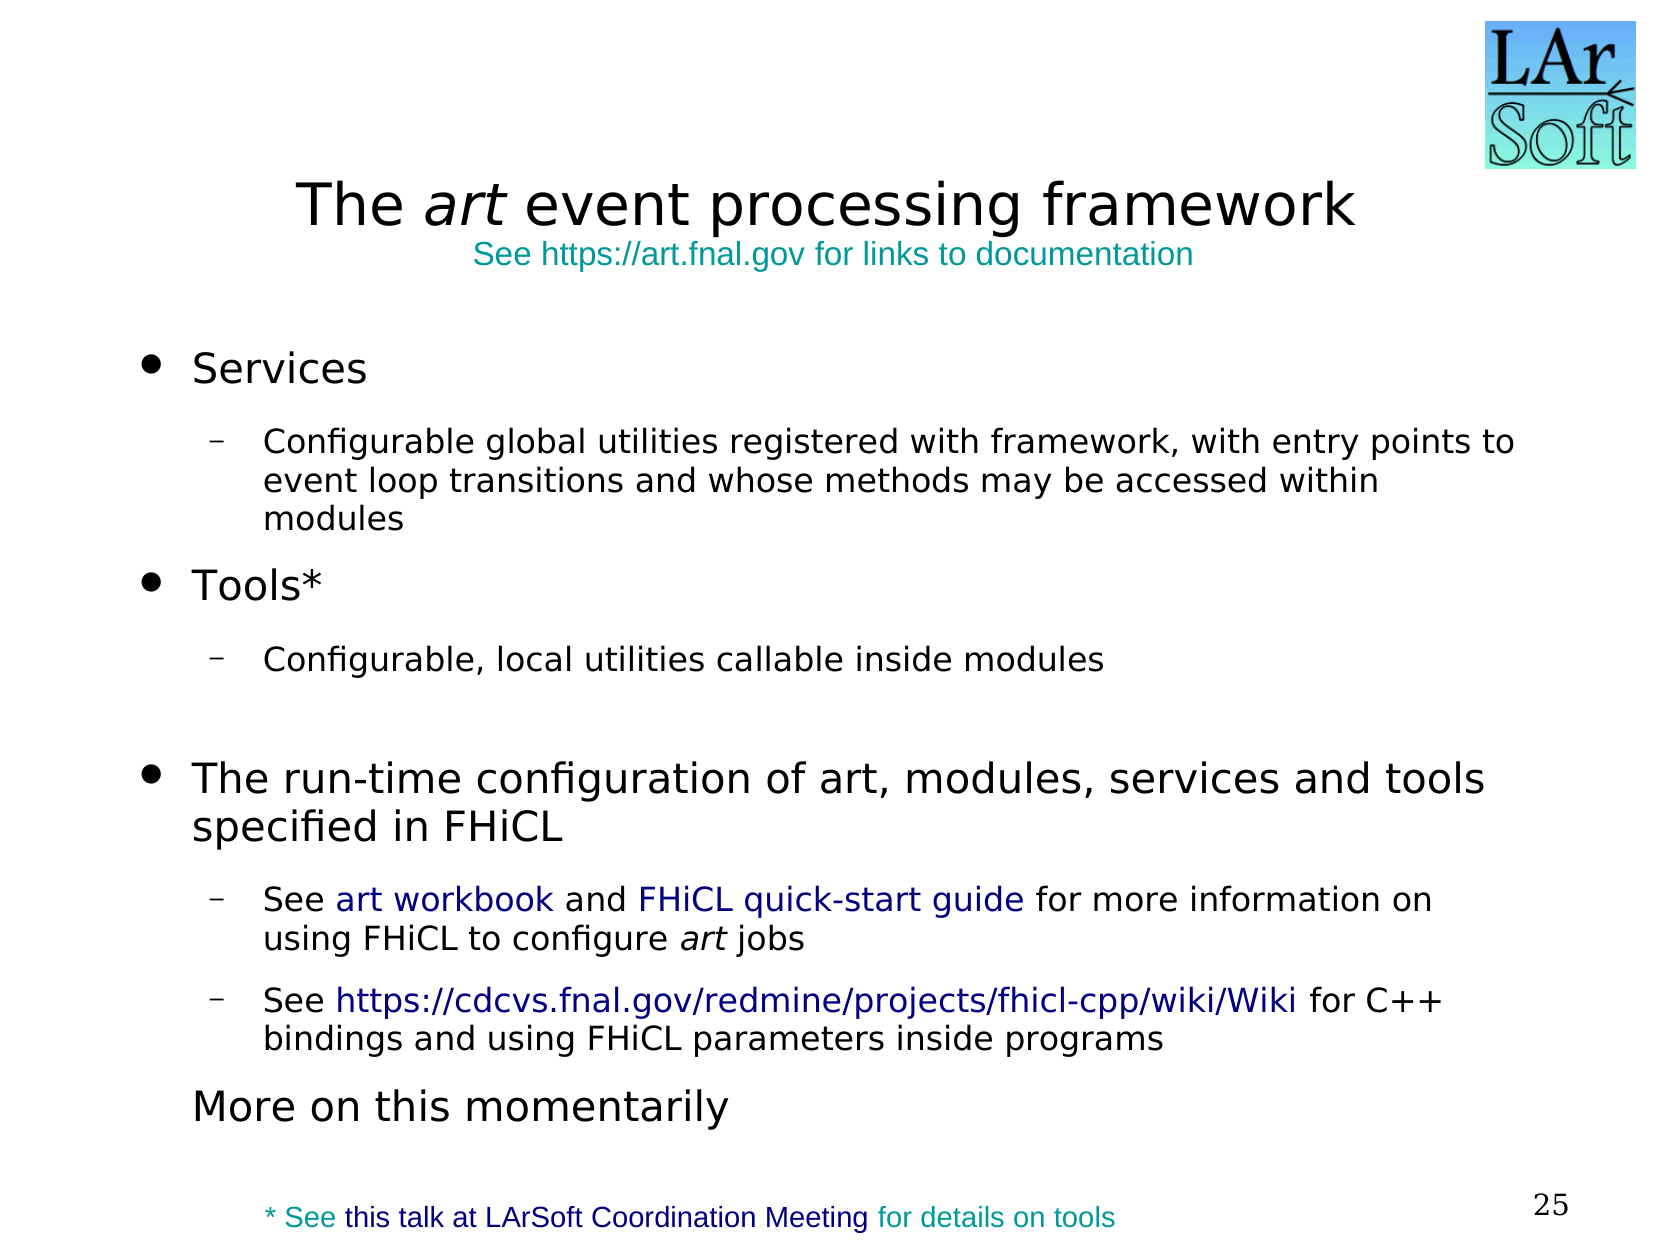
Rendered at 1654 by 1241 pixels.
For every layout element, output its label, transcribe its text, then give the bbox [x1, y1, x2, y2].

picture [1485, 21, 1636, 169]
text_box * See this talk at LArSoft Coordination Meeting for details on tools [250, 1193, 1127, 1241]
list Services Configurable global utilities registered with framework, with entry points to event loop transitions and whose methods may be accessed within modules Tools* Configurable, local utilities callable inside modules The run-time configuration of art, modules, services and tools specified in FHiCL See art workbook and FHiCL quick-start guide for more information on using FHiCL to configure art jobs See https://cdcvs.fnal.gov/redmine/projects/fhicl-cpp/wiki/Wiki for C++ bindings and using FHiCL parameters inside programs More on this momentarily [121, 344, 1533, 1241]
title The art event processing framework [121, 102, 1533, 310]
text_box See https://art.fnal.gov for links to documentation [457, 228, 1210, 281]
